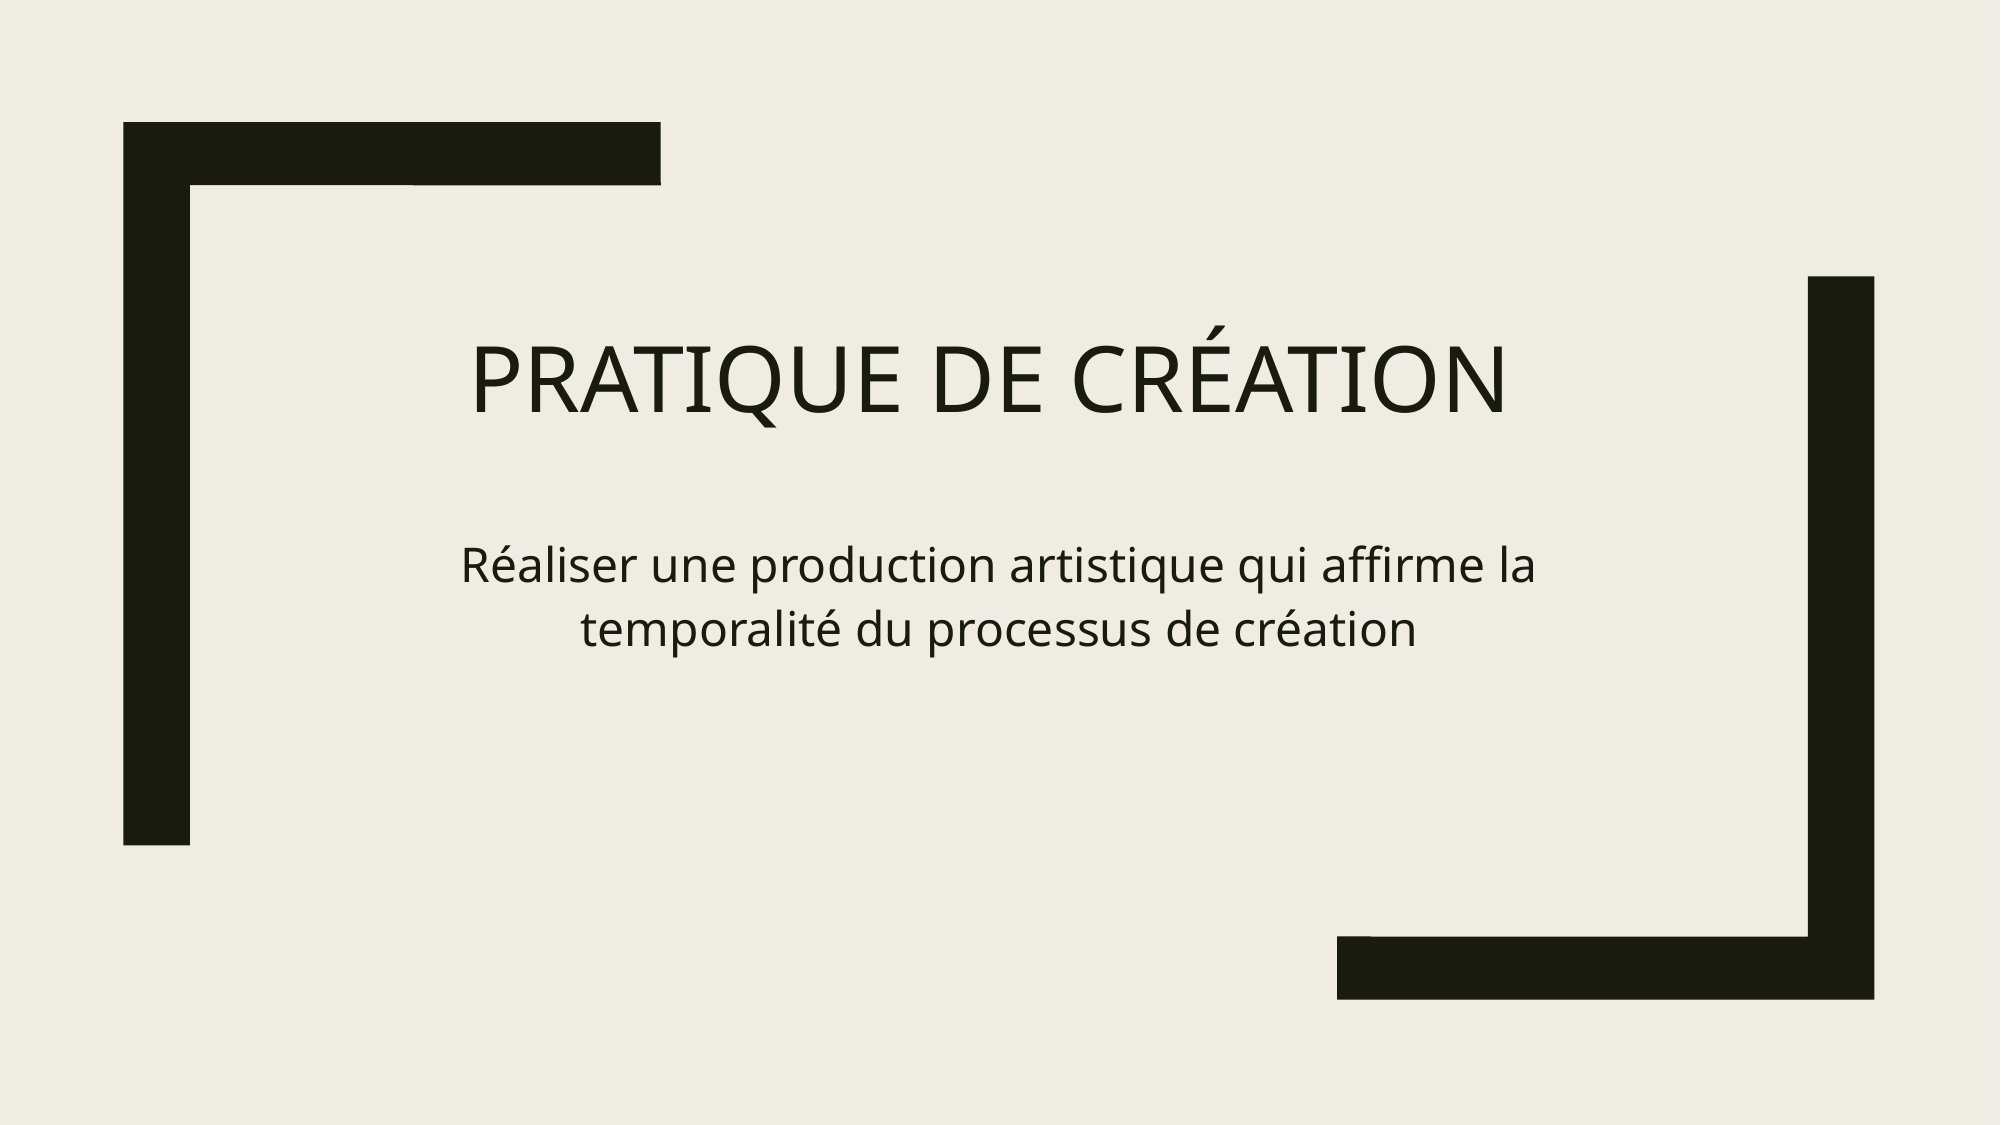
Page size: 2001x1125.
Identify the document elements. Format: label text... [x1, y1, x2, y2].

title Pratique de création [371, 294, 1609, 440]
subtitle Réaliser une production artistique qui affirme la temporalité du processus de création [439, 519, 1561, 698]
